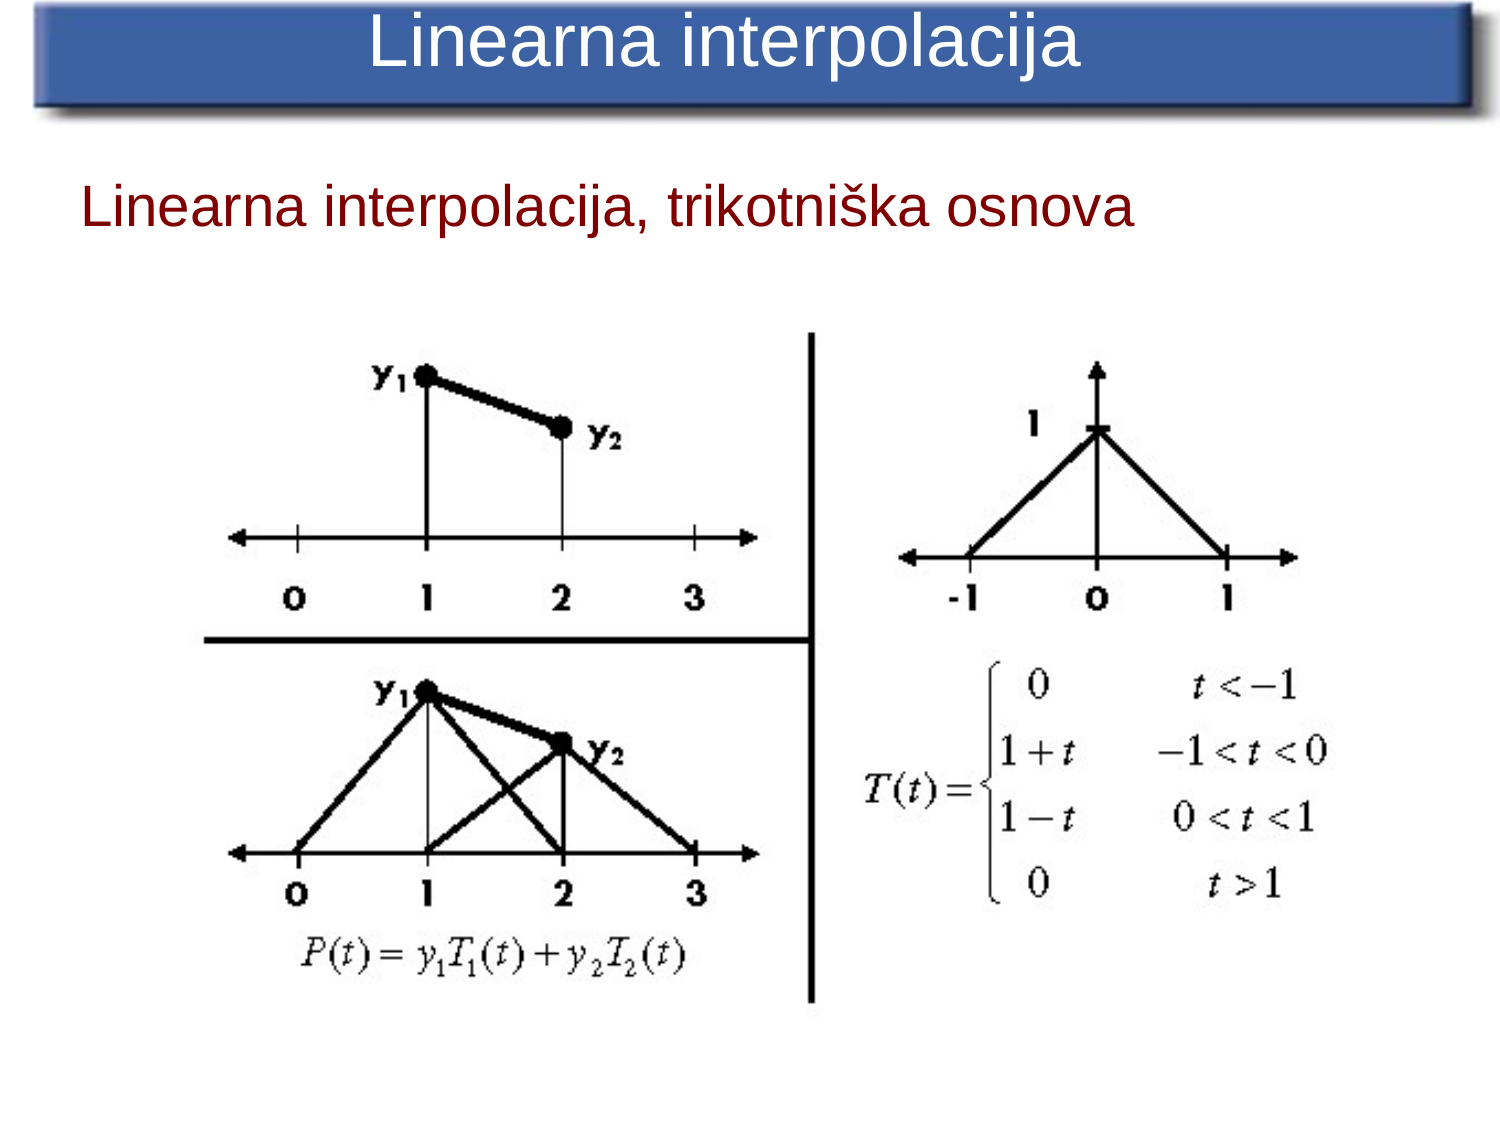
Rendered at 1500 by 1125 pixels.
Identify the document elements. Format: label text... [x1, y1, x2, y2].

picture [123, 278, 1424, 1017]
picture [32, 0, 1500, 127]
text_box Linearna interpolacija, trikotniška osnova [65, 160, 1152, 247]
text_box Linearna interpolacija [352, 0, 1097, 90]
